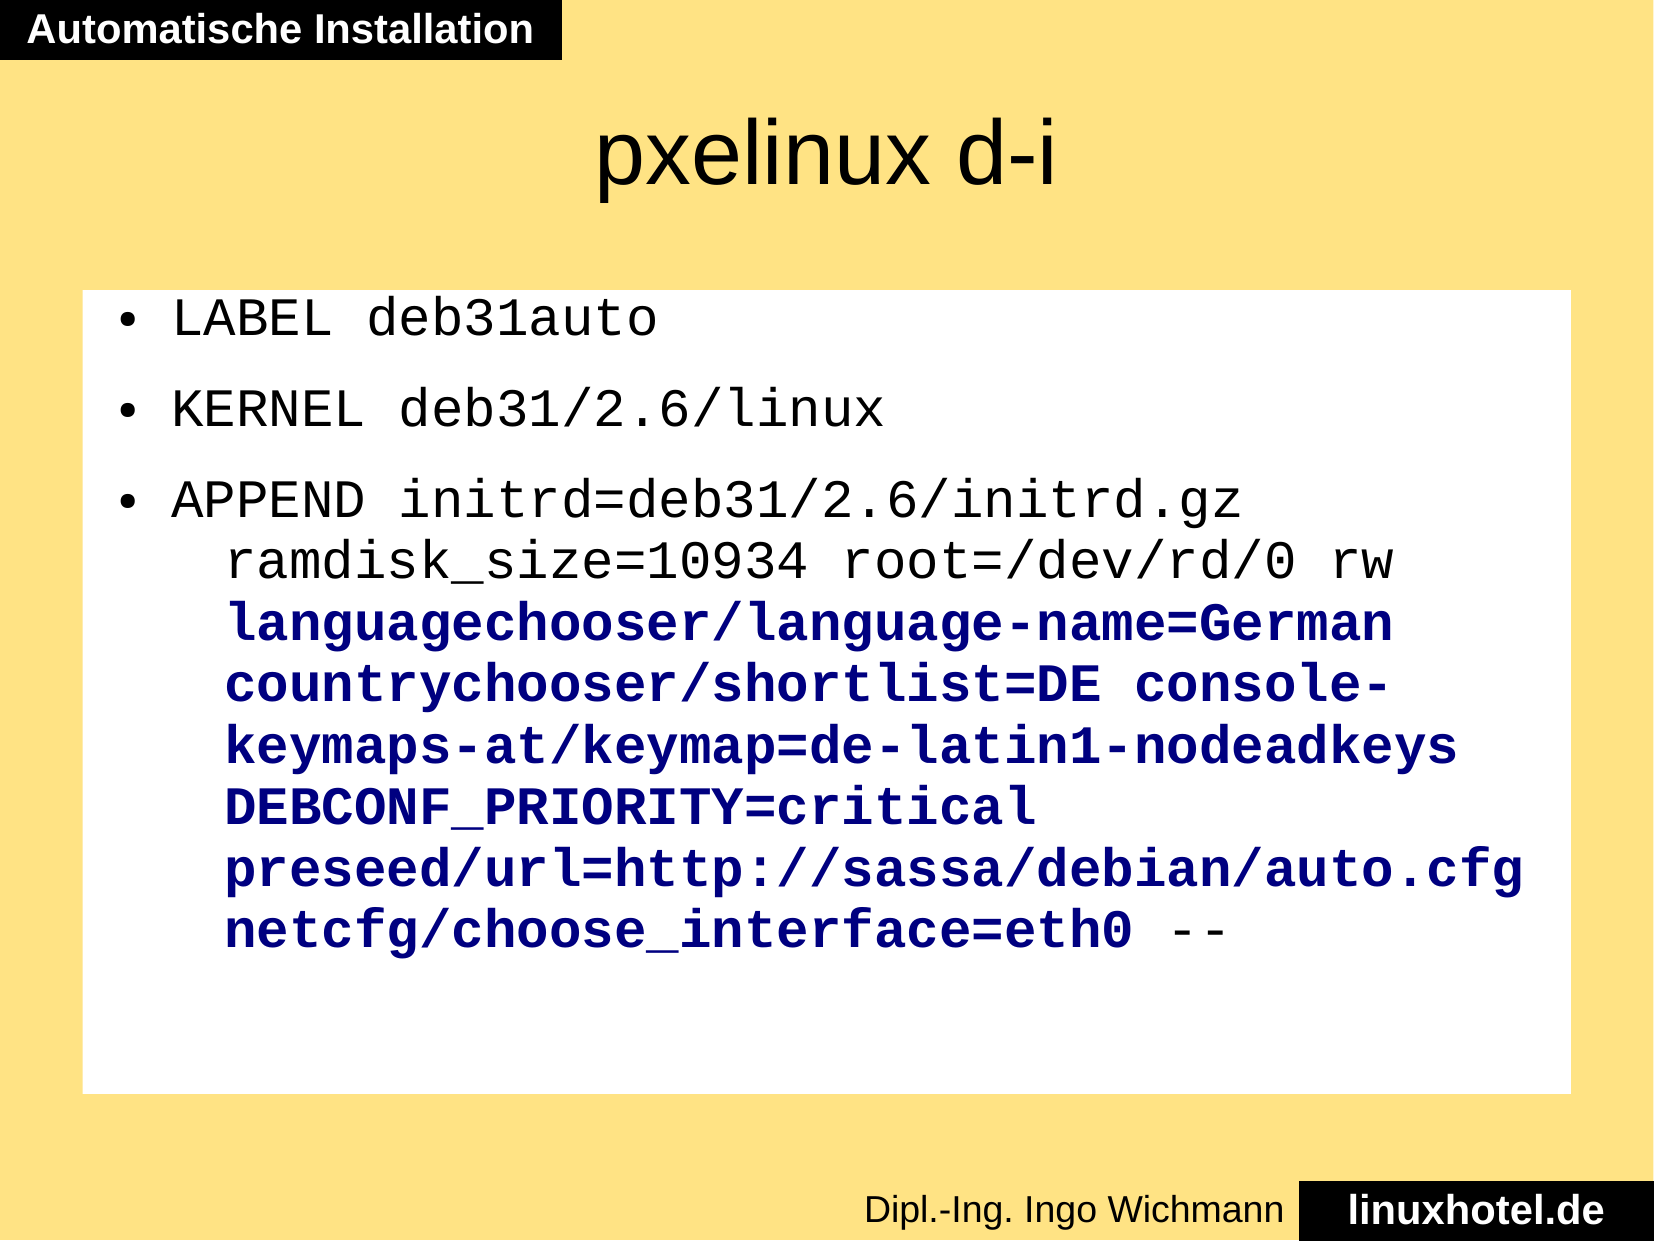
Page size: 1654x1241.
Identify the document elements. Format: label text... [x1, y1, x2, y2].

title pxelinux d-i [82, 49, 1571, 257]
text_box Dipl.-Ing. Ingo Wichmann [849, 1181, 1300, 1238]
text_box Automatische Installation [0, 0, 562, 60]
text_box linuxhotel.de [1299, 1181, 1654, 1241]
list LABEL deb31auto KERNEL deb31/2.6/linux APPEND initrd=deb31/2.6/initrd.gz ramdisk_size=10934 root=/dev/rd/0 rw languagechooser/language-name=German countrychooser/shortlist=DE console-keymaps-at/keymap=de-latin1-nodeadkeys DEBCONF_PRIORITY=critical preseed/url=http://sassa/debian/auto.cfg netcfg/choose_interface=eth0 -- [82, 290, 1571, 1094]
